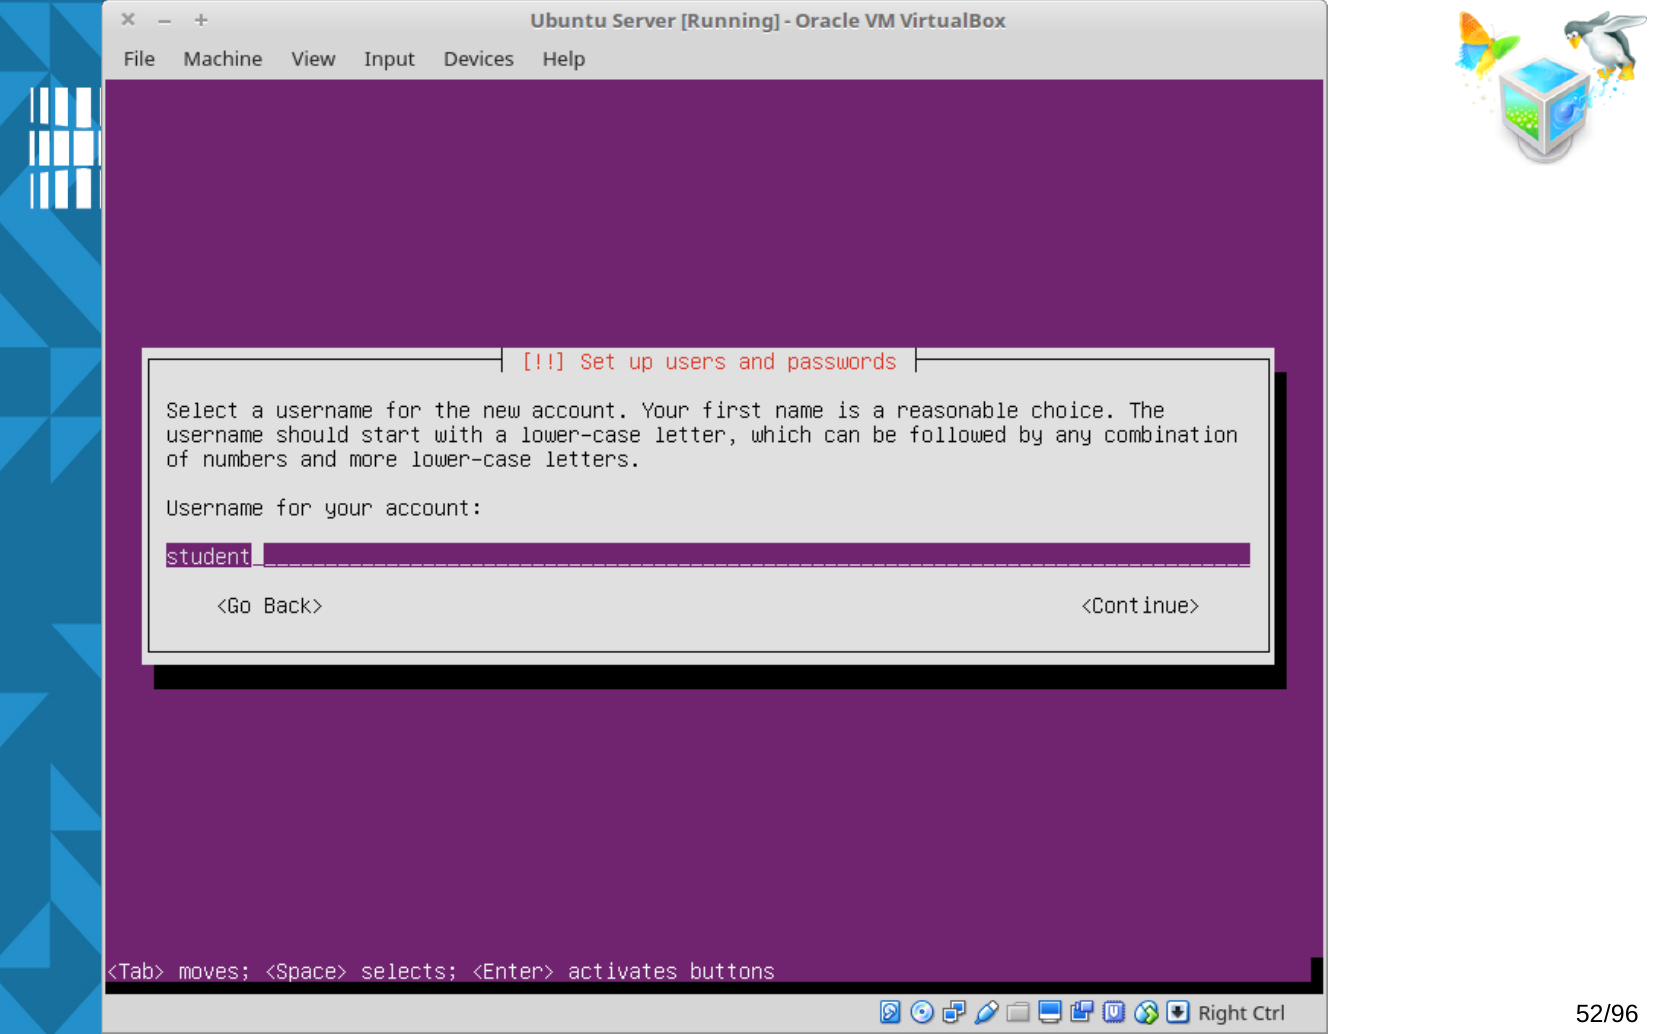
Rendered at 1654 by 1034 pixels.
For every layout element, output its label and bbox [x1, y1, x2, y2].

picture [101, 0, 1328, 1034]
picture [1452, 7, 1653, 166]
